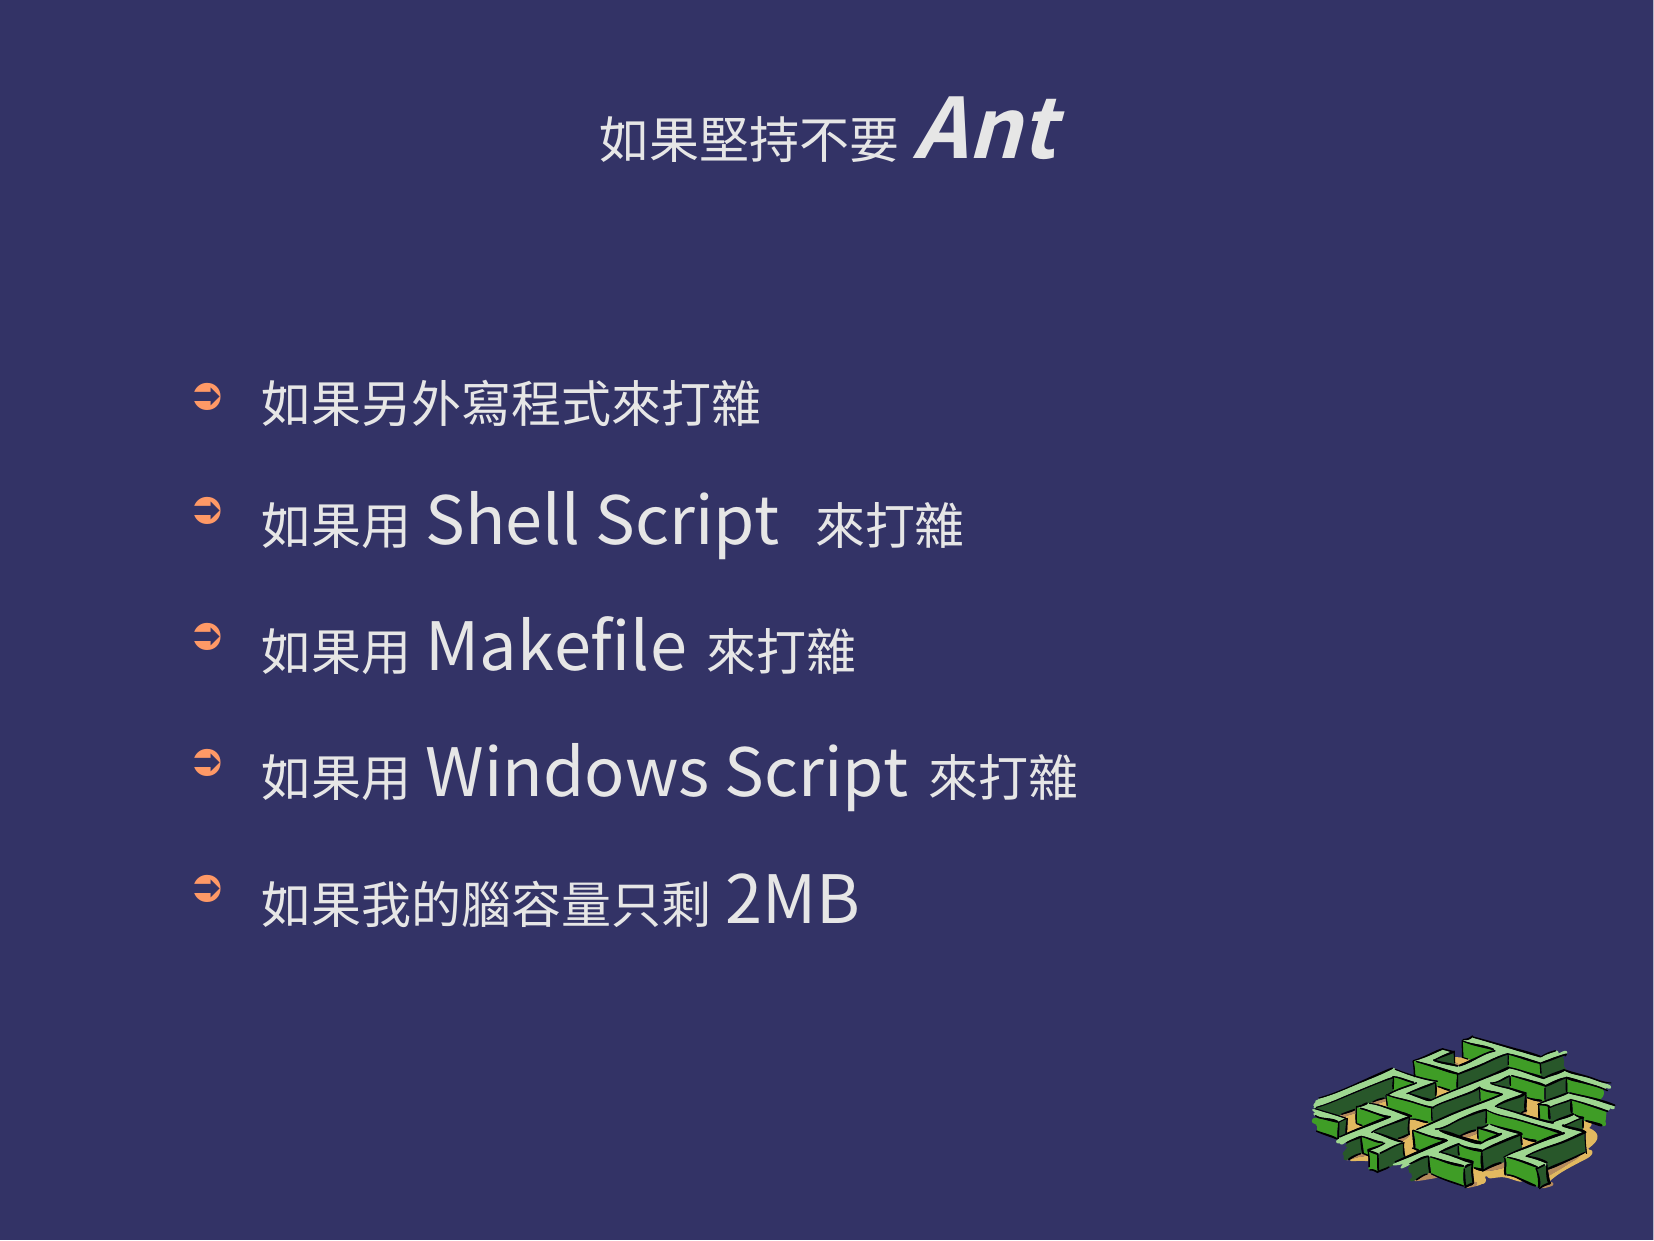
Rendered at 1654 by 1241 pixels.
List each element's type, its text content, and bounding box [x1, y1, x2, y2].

list 如果另外寫程式來打雜 如果用Shell Script 來打雜 如果用Makefile來打雜 如果用Windows Script來打雜 如果我的腦容量只剩2MB [178, 364, 1570, 1147]
title 如果堅持不要Ant [121, 19, 1534, 227]
